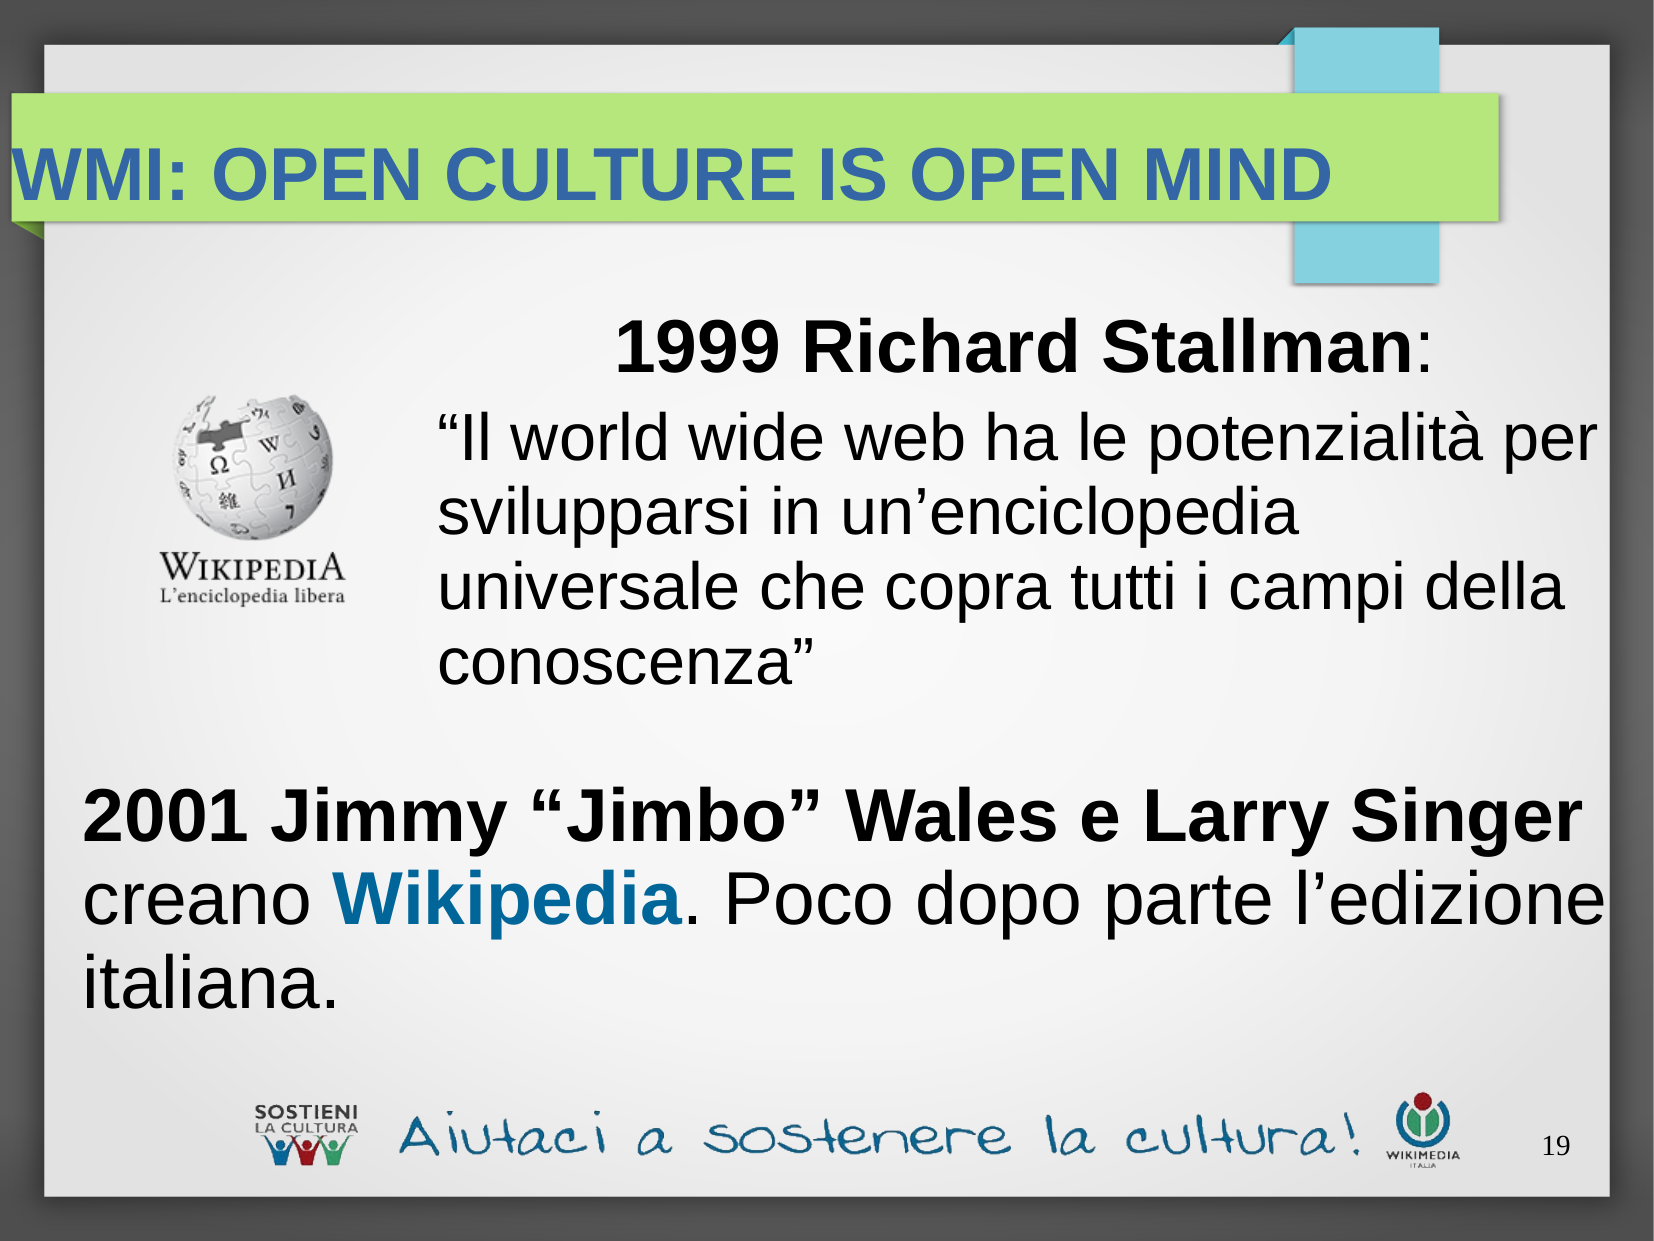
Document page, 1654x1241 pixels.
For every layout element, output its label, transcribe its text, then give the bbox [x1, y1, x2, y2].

text_box 1999 Richard Stallman: [578, 295, 1571, 354]
text_box “Il world wide web ha le potenzialità per svilupparsi in un’enciclopedia universale che copra tutti i campi della conoscenza” [401, 354, 1607, 745]
title WMI: OPEN CULTURE IS OPEN MIND [11, 17, 1642, 249]
text_box 2001 Jimmy “Jimbo” Wales e Larry Singer creano Wikipedia. Poco dopo parte l’edizione italiana. [47, 698, 1619, 1109]
picture [0, 0, 1654, 1241]
